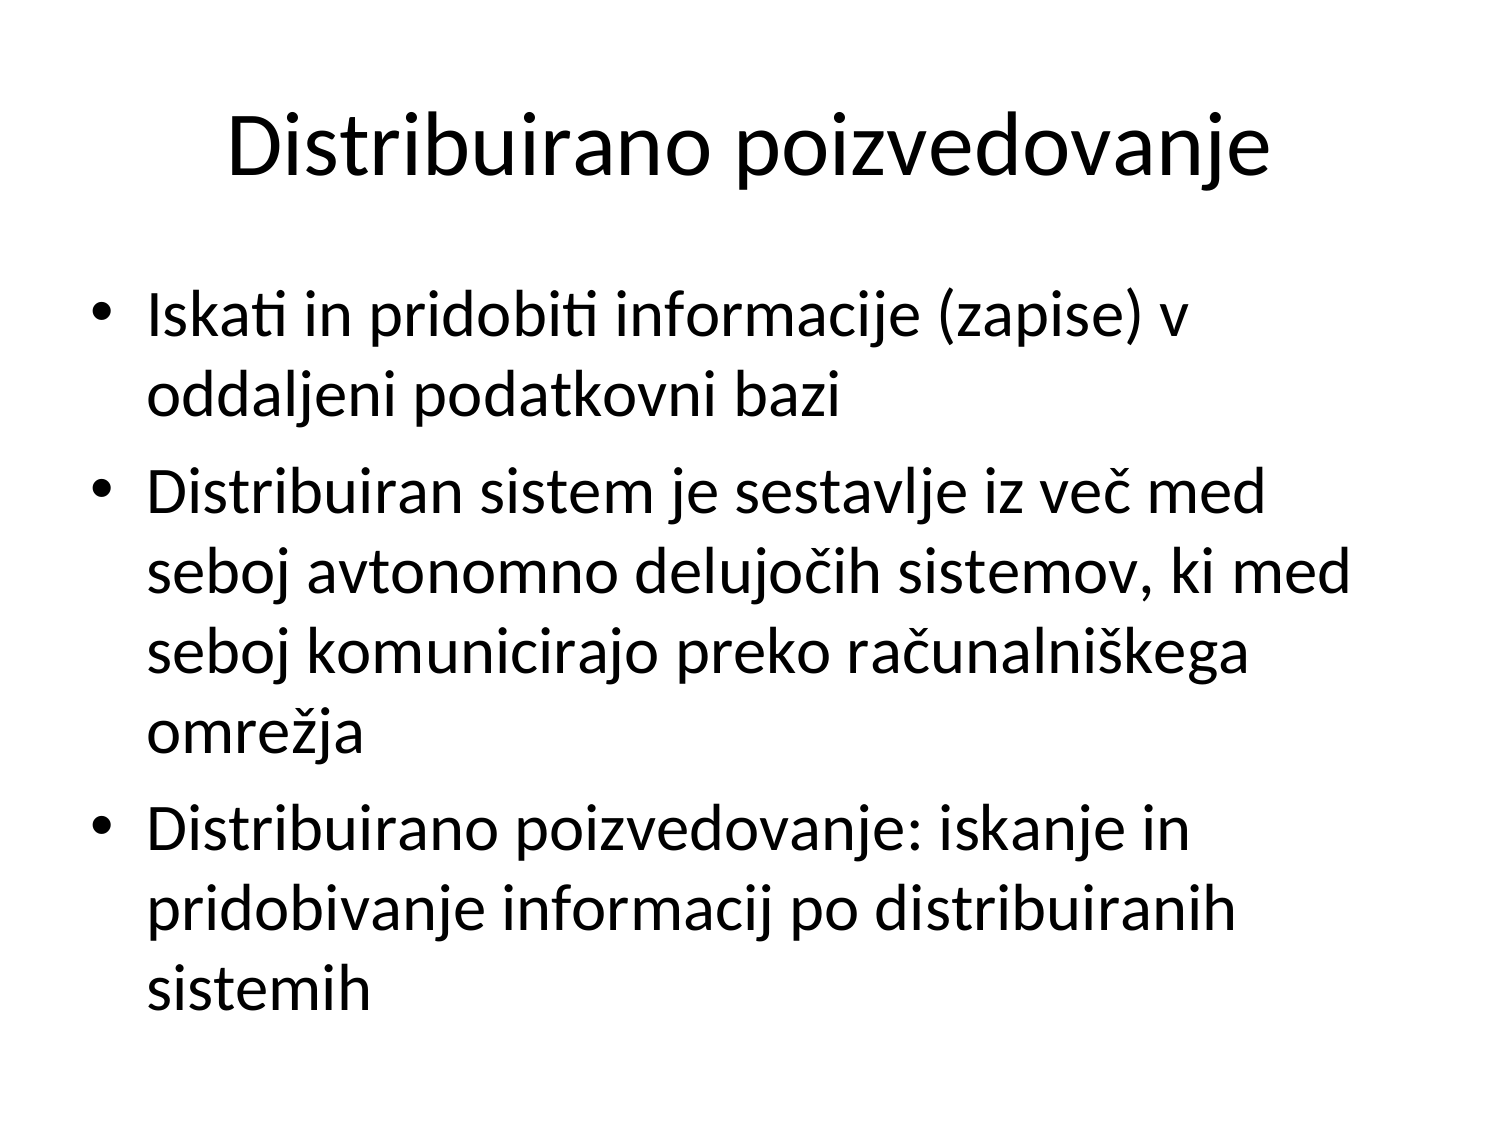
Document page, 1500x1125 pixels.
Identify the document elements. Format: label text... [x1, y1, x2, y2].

title Distribuirano poizvedovanje [75, 45, 1426, 233]
list Iskati in pridobiti informacije (zapise) v oddaljeni podatkovni bazi Distribuiran sistem je sestavlje iz več med seboj avtonomno delujočih sistemov, ki med seboj komunicirajo preko računalniškega omrežja Distribuirano poizvedovanje: iskanje in pridobivanje informacij po distribuiranih sistemih [75, 262, 1426, 1125]
